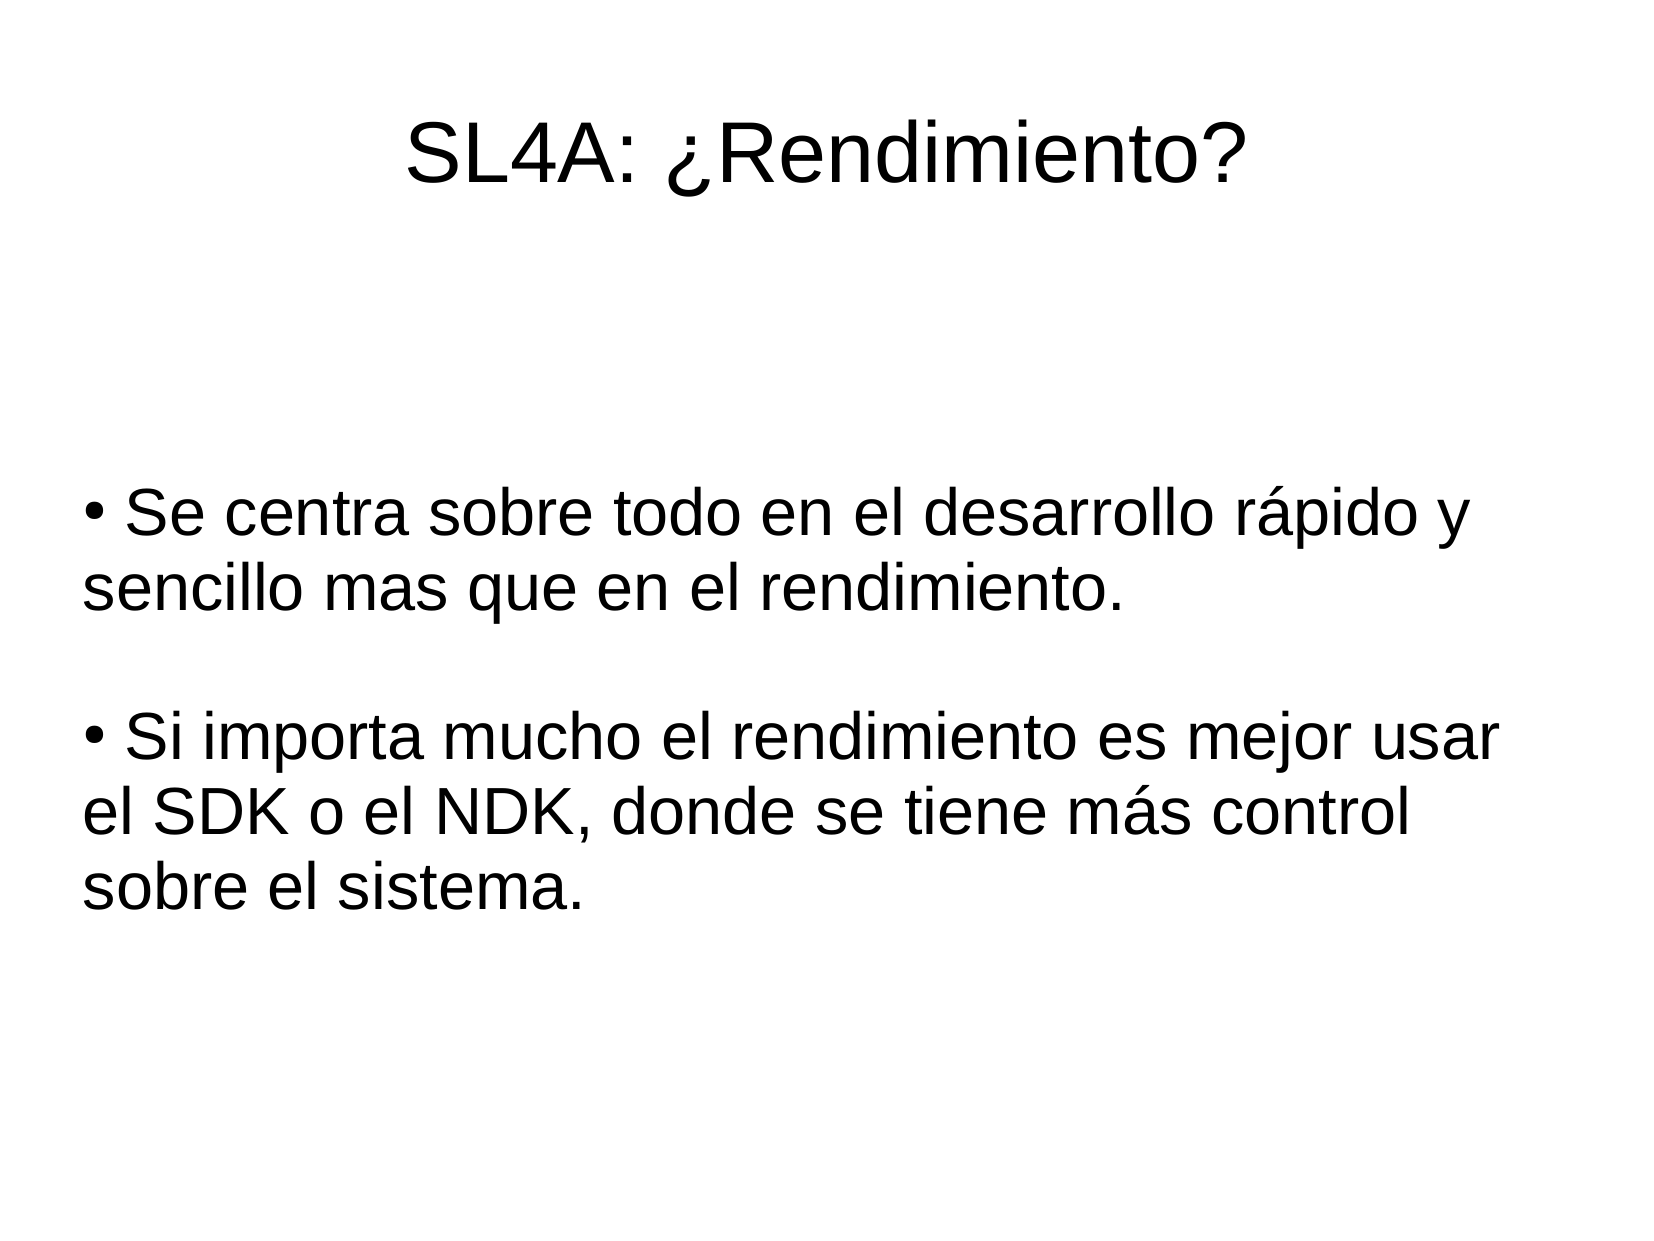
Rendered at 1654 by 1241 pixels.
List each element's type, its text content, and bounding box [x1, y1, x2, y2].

title SL4A: ¿Rendimiento? [82, 49, 1571, 257]
subtitle Se centra sobre todo en el desarrollo rápido y sencillo mas que en el rendimiento. Si importa mucho el rendimiento es mejor usar el SDK o el NDK, donde se tiene más control sobre el sistema. [82, 290, 1571, 1109]
